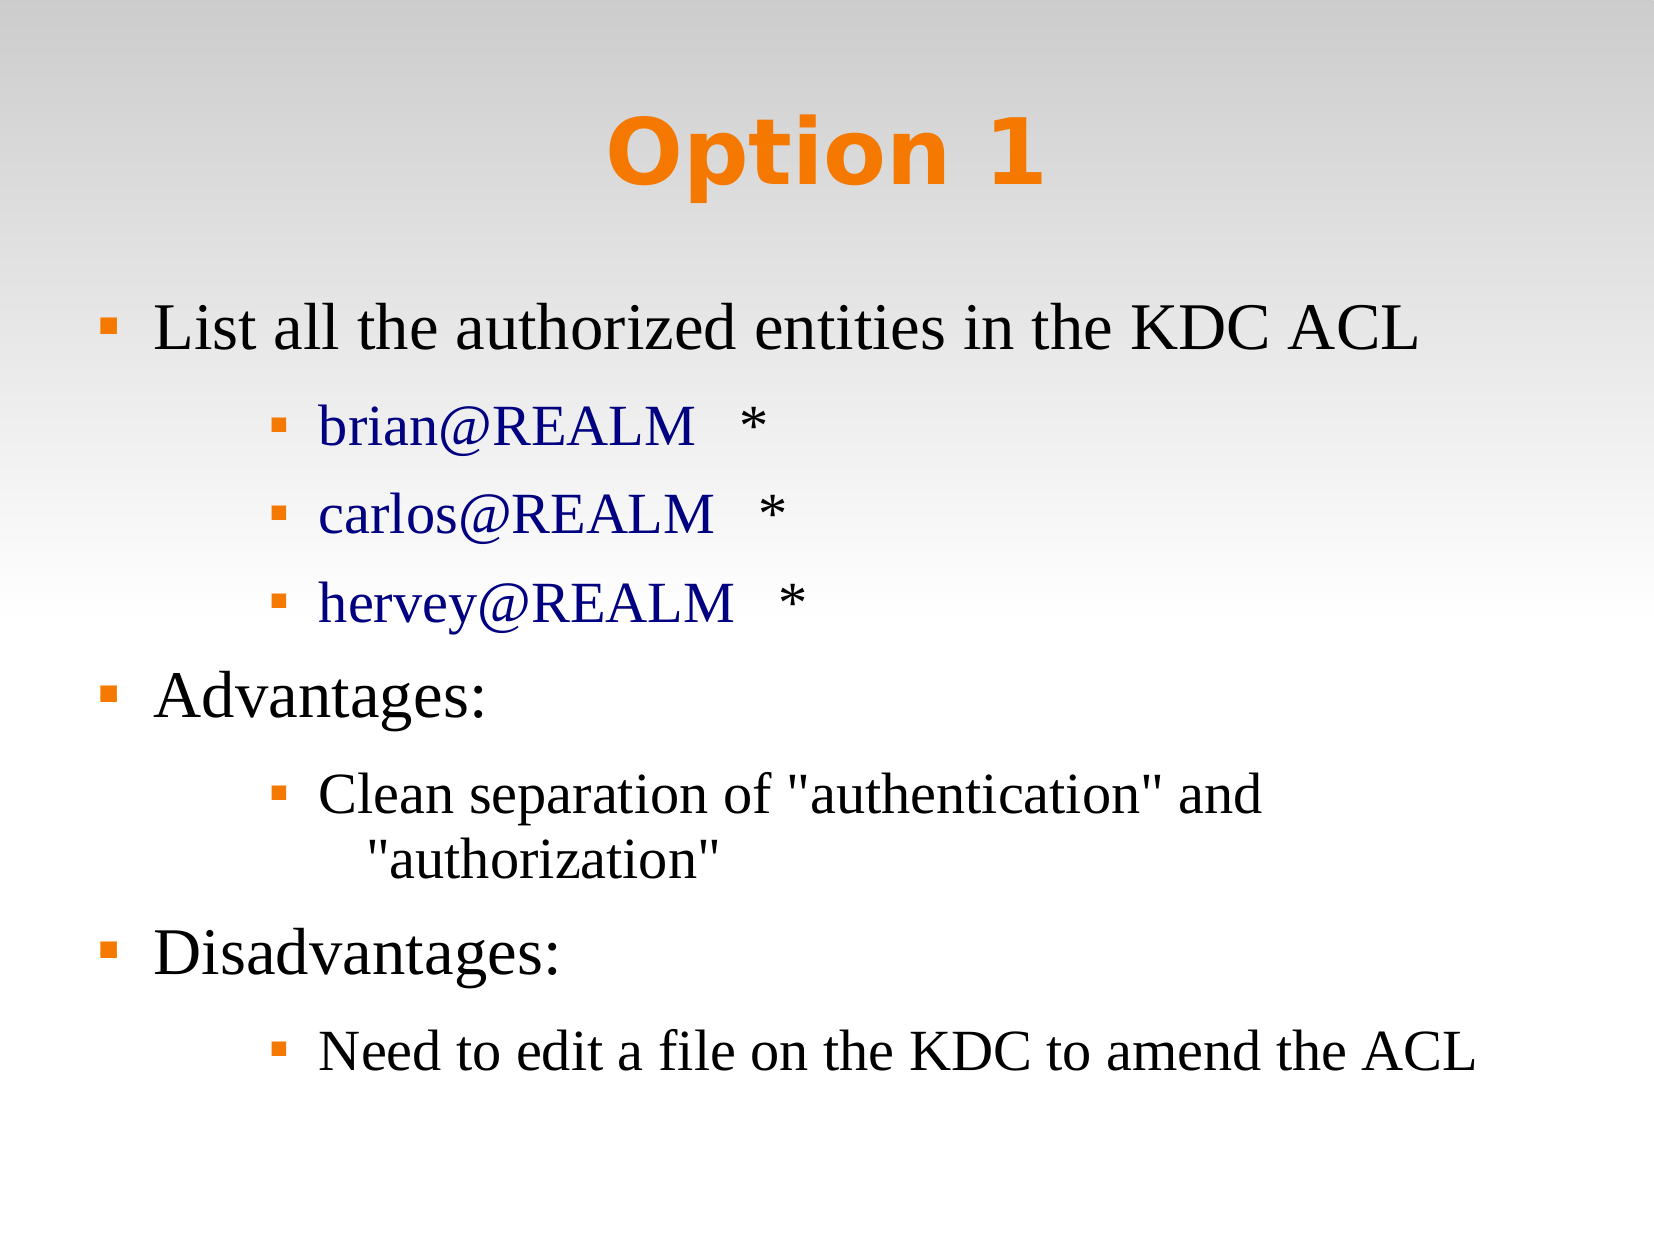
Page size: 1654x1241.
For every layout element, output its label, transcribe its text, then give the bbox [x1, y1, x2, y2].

list List all the authorized entities in the KDC ACL brian@REALM * carlos@REALM * hervey@REALM * Advantages: Clean separation of "authentication" and "authorization" Disadvantages: Need to edit a file on the KDC to amend the ACL [82, 290, 1571, 1139]
title Option 1 [82, 56, 1571, 250]
